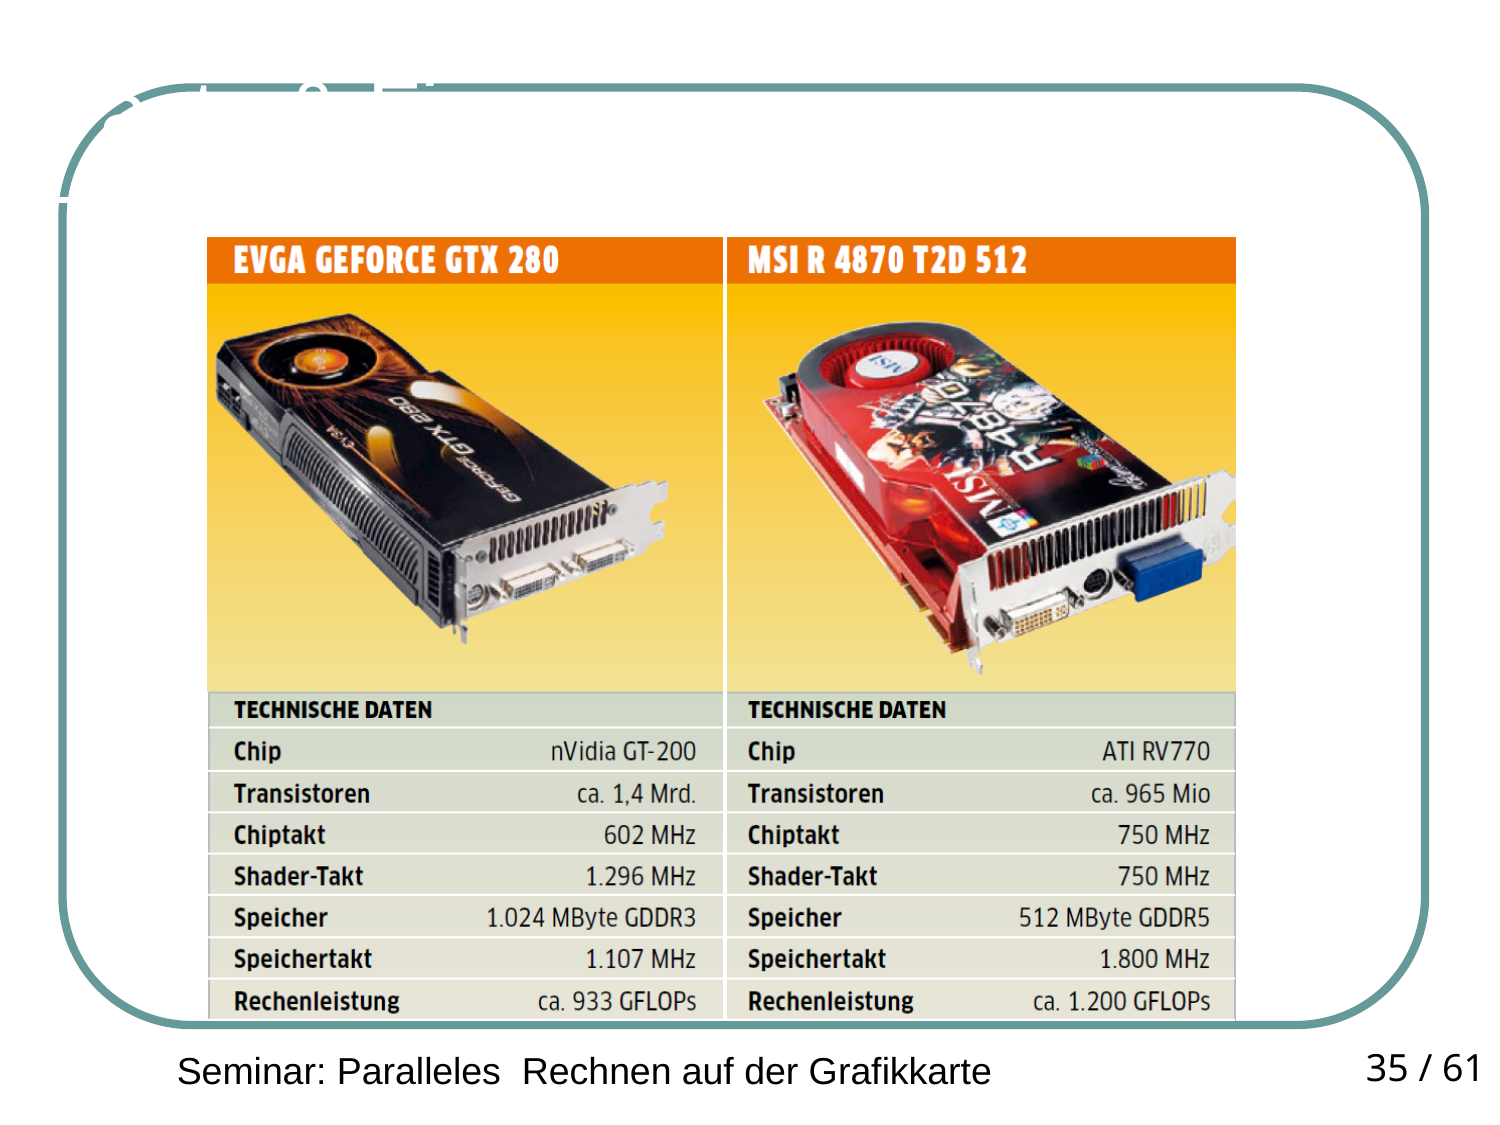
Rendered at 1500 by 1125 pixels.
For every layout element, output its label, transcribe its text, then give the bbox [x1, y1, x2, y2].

title Facts & Figures [31, 0, 1347, 233]
picture [206, 236, 1236, 1021]
